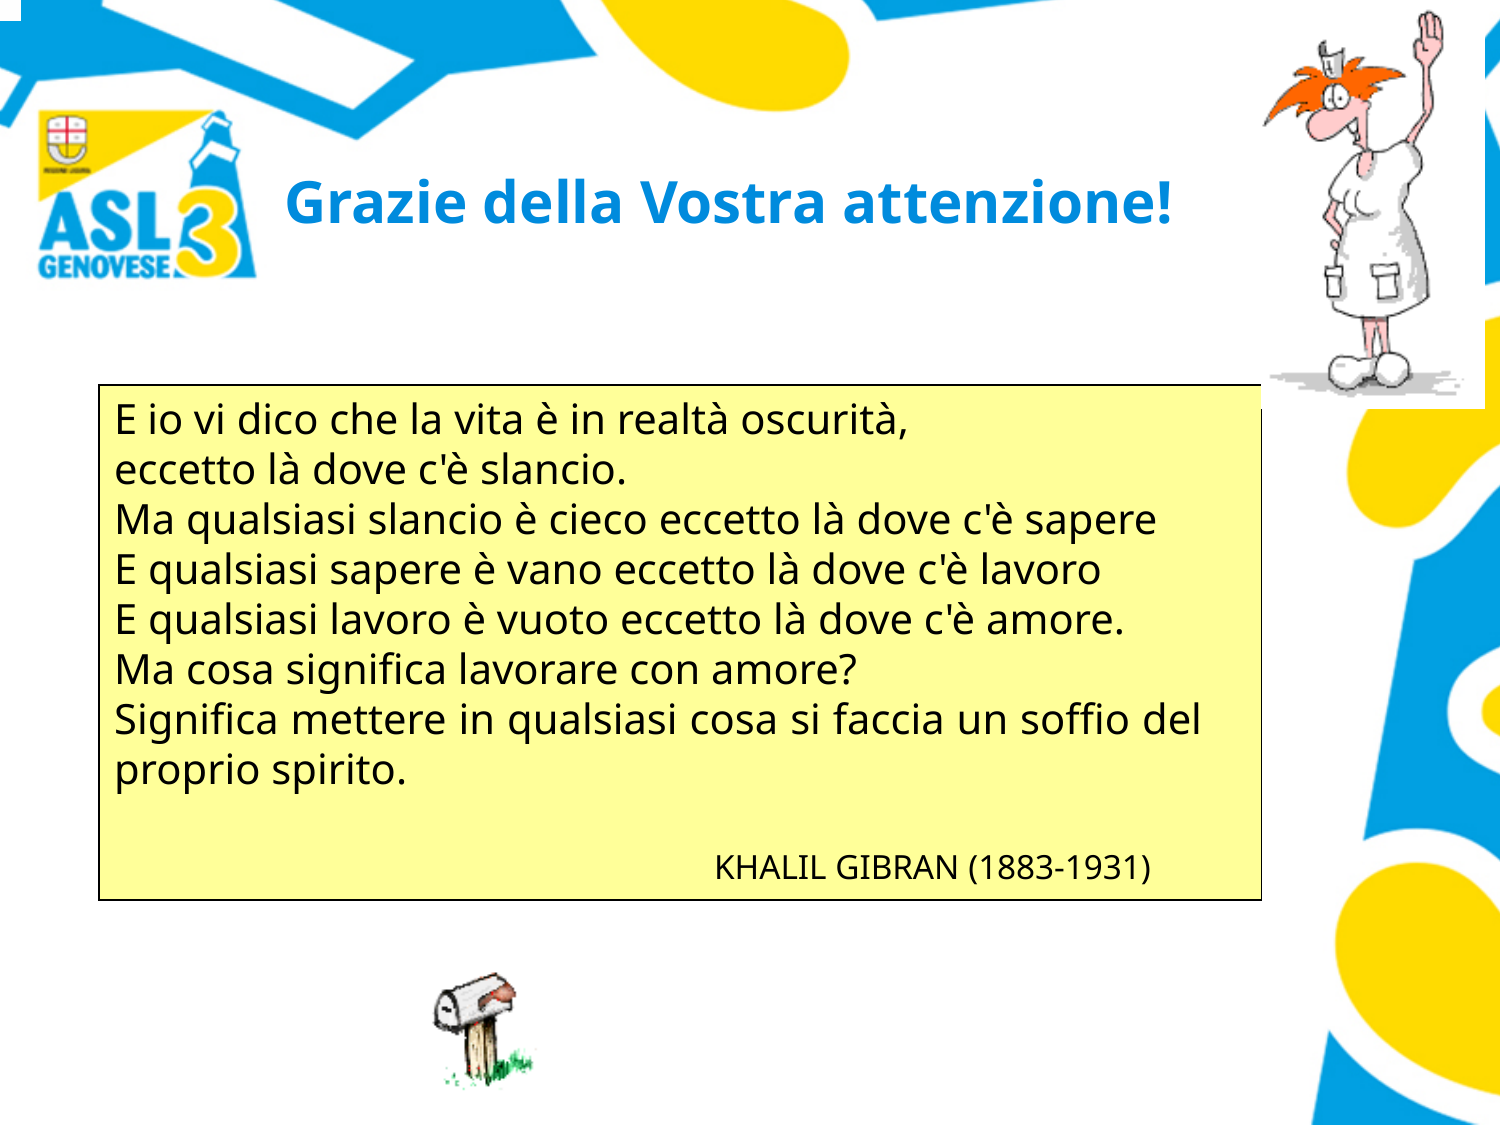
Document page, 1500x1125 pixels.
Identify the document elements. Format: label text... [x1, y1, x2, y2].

picture [1261, 0, 1485, 409]
picture [412, 957, 541, 1096]
picture [0, 0, 20, 20]
title Grazie della Vostra attenzione! [268, 157, 1261, 274]
text_box E io vi dico che la vita è in realtà oscurità, eccetto là dove c'è slancio. Ma qualsiasi slancio è cieco eccetto là dove c'è sapere E qualsiasi sapere è vano eccetto là dove c'è lavoro E qualsiasi lavoro è vuoto eccetto là dove c'è amore. Ma cosa significa lavorare con amore? Significa mettere in qualsiasi cosa si faccia un soffio del proprio spirito. KHALIL GIBRAN (1883-1931) [99, 384, 1262, 901]
